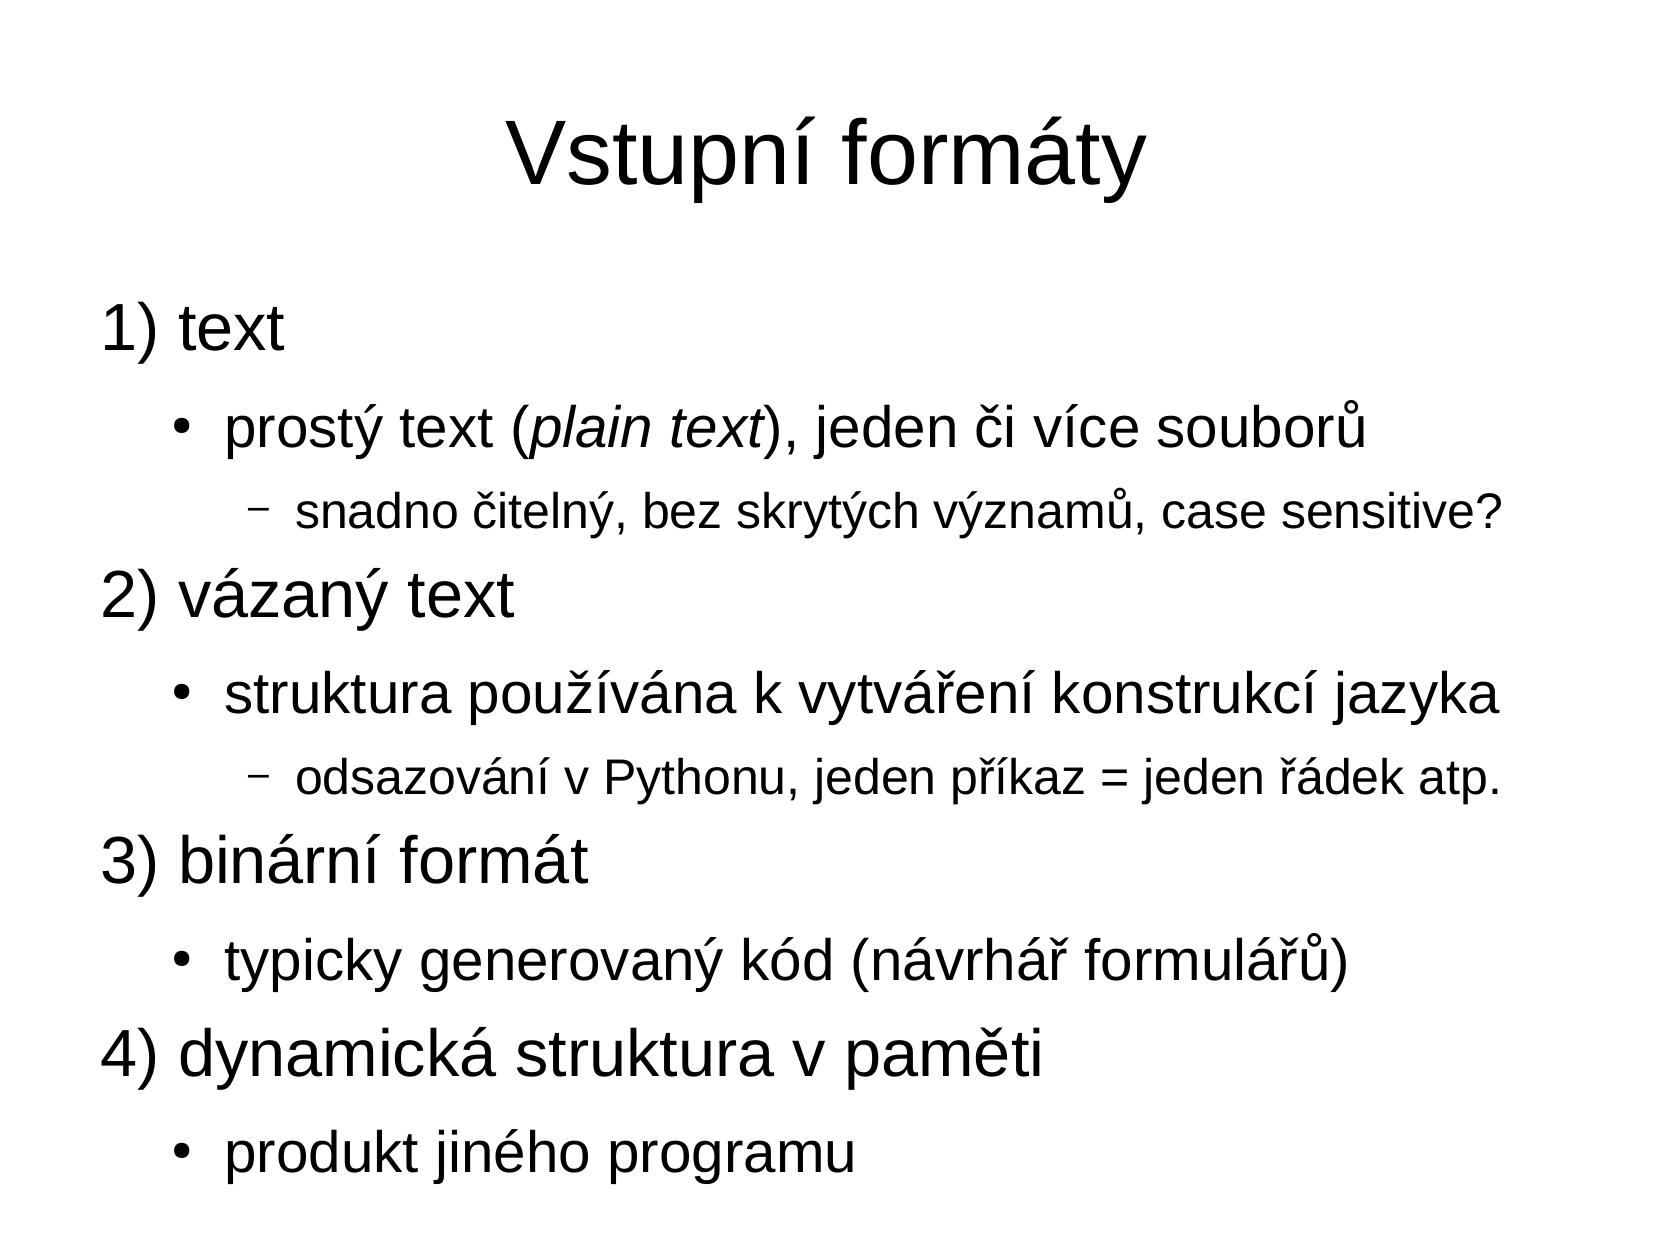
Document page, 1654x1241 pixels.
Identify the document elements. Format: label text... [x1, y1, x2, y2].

title Vstupní formáty [82, 56, 1571, 250]
list text prostý text (plain text), jeden či více souborů snadno čitelný, bez skrytých významů, case sensitive? vázaný text struktura používána k vytváření konstrukcí jazyka odsazování v Pythonu, jeden příkaz = jeden řádek atp. binární formát typicky generovaný kód (návrhář formulářů) dynamická struktura v paměti produkt jiného programu [82, 290, 1571, 1186]
